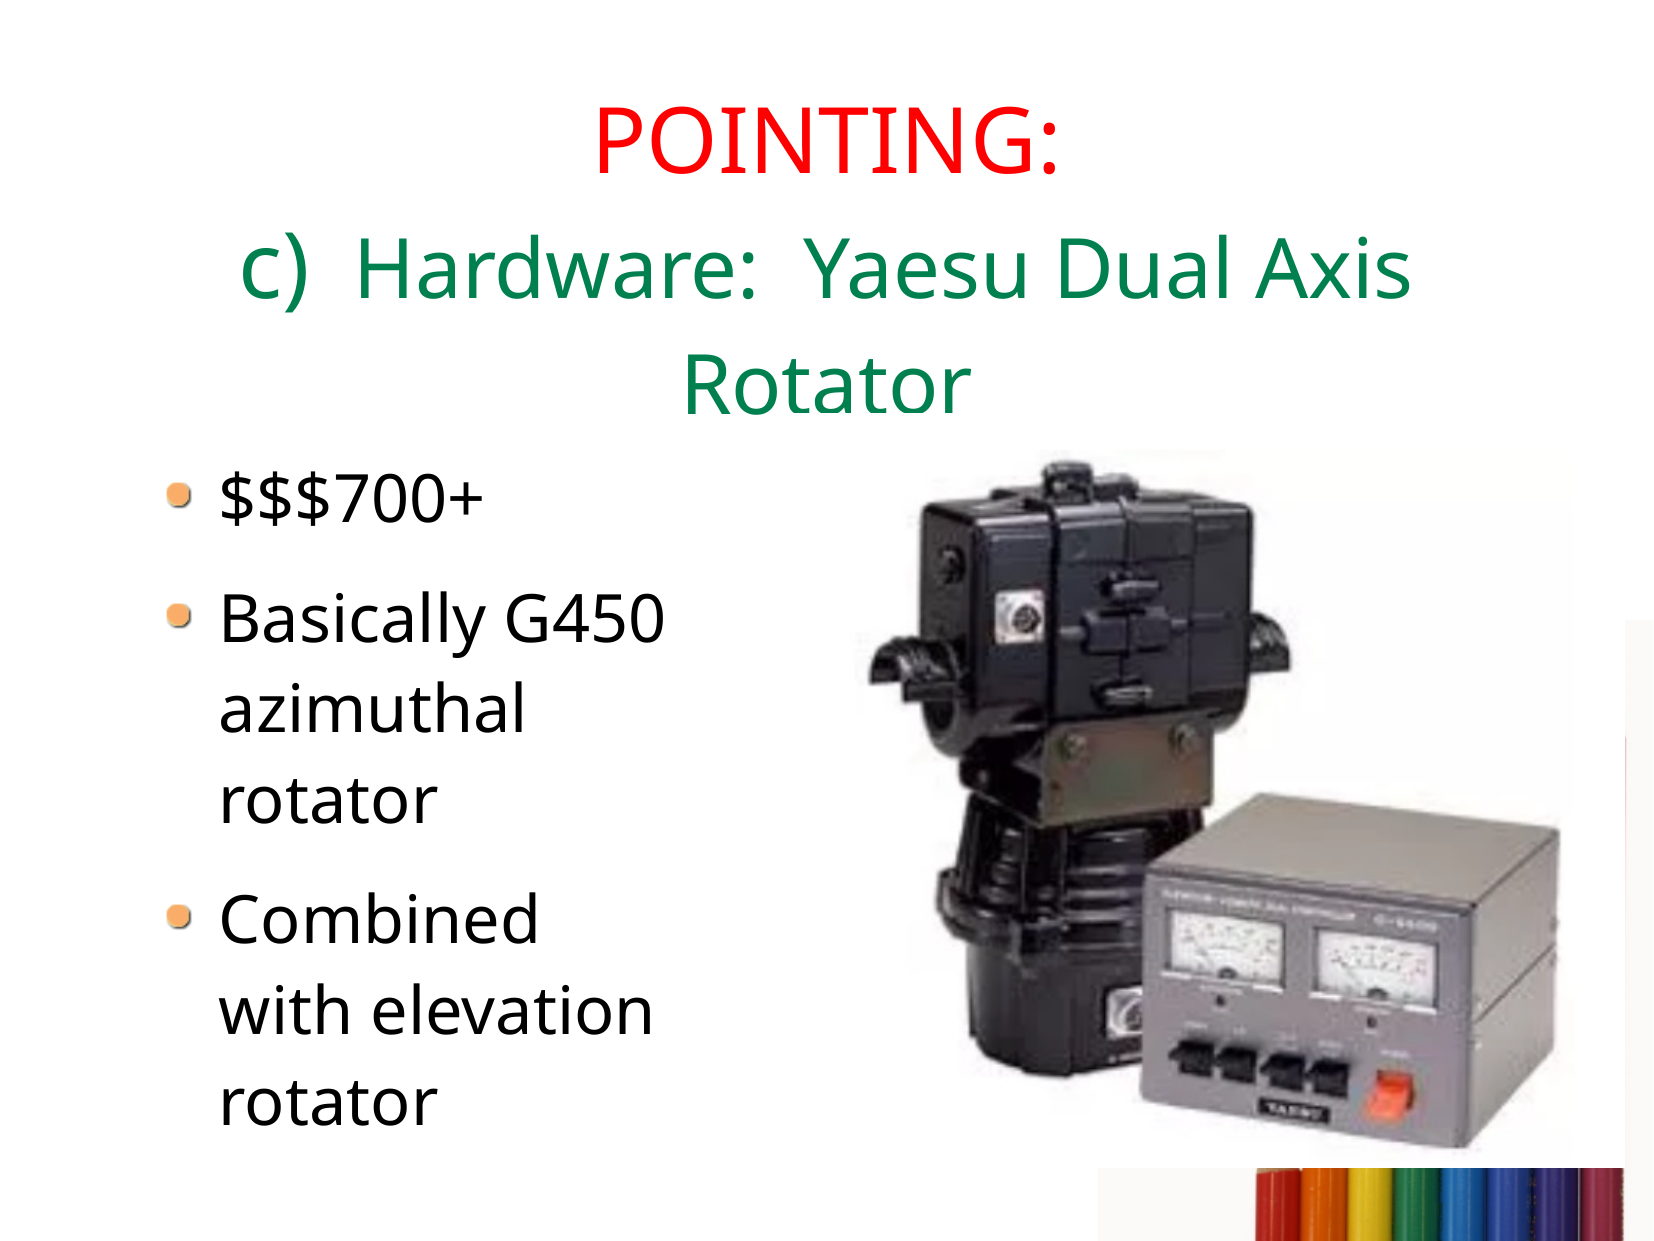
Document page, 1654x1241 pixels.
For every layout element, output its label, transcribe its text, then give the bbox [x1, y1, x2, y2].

title POINTING: c) Hardware: Yaesu Dual Axis Rotator [147, 141, 1506, 373]
list $$$700+ Basically G450 azimuthal rotator Combined with elevation rotator [147, 450, 680, 1211]
picture [0, 0, 1654, 1241]
